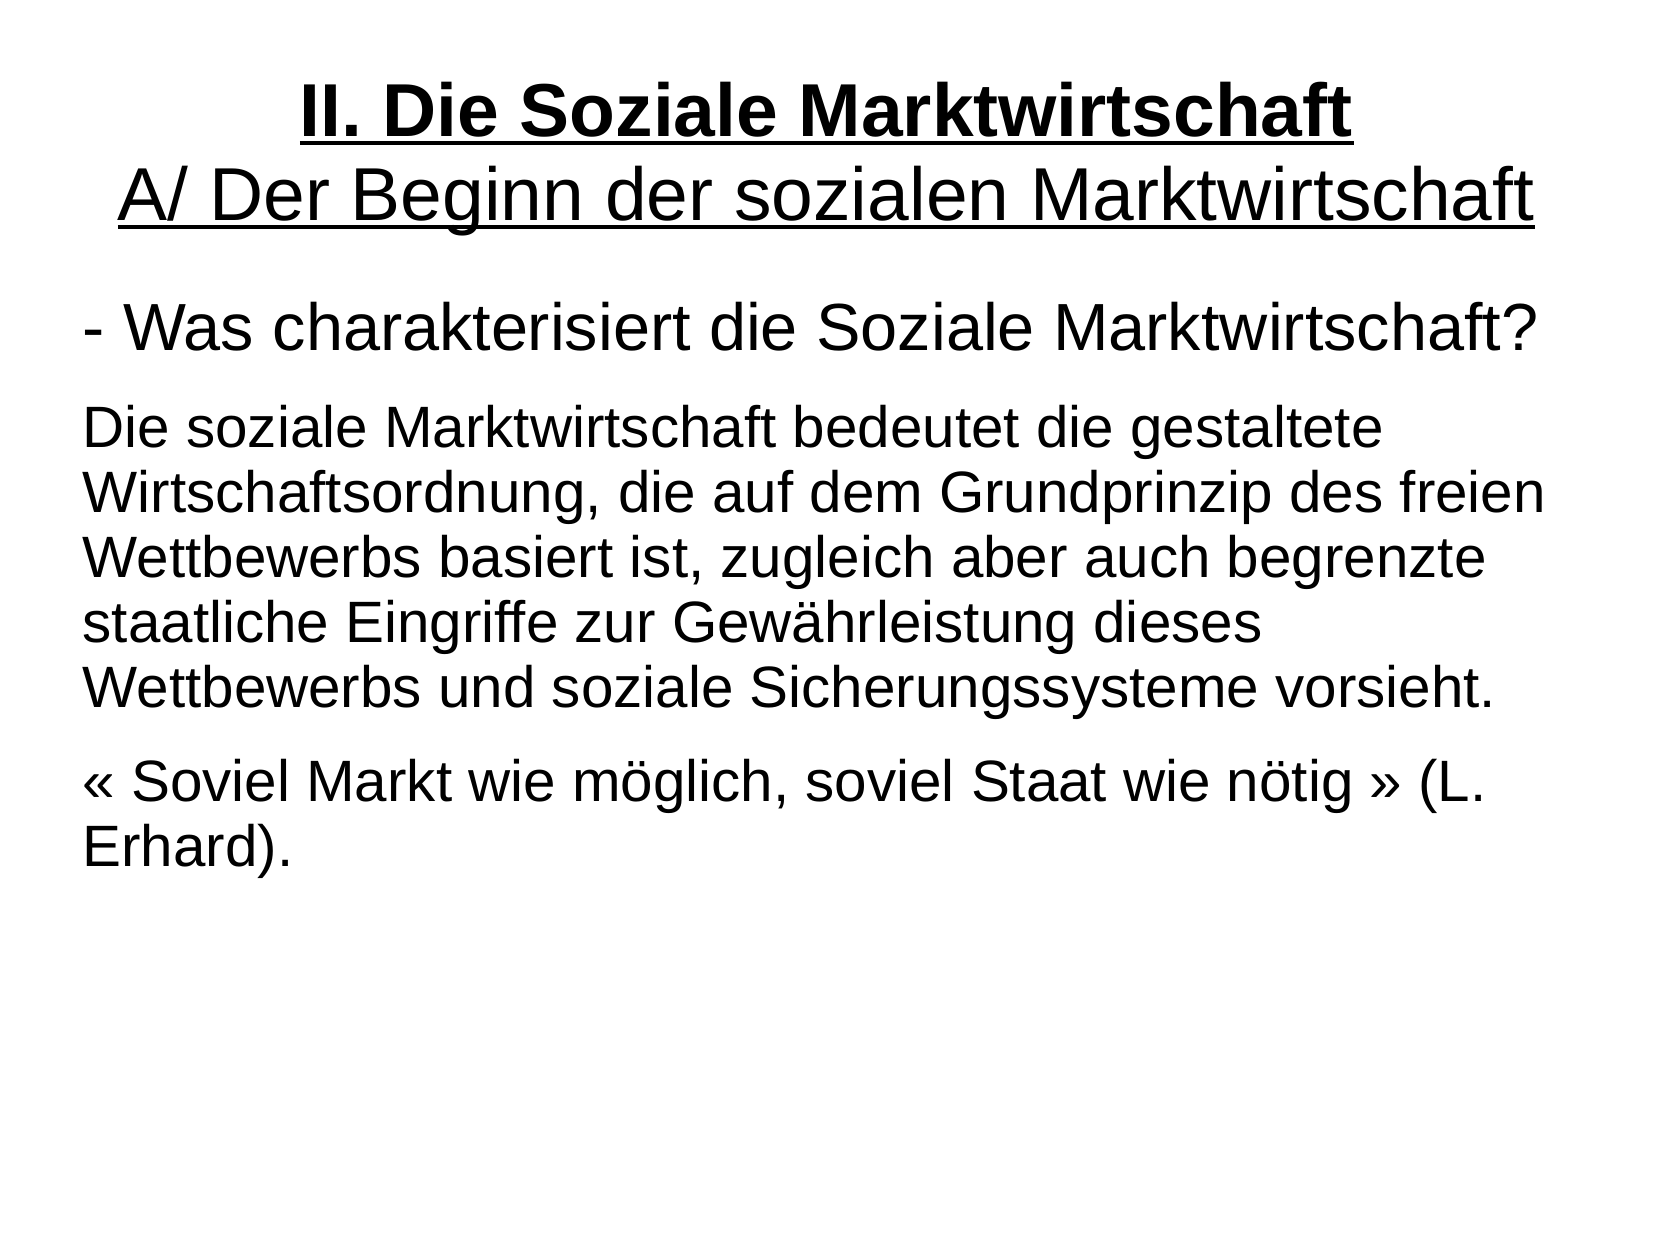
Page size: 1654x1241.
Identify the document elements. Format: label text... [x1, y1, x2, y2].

list - Was charakterisiert die Soziale Marktwirtschaft? Die soziale Marktwirtschaft bedeutet die gestaltete Wirtschaftsordnung, die auf dem Grundprinzip des freien Wettbewerbs basiert ist, zugleich aber auch begrenzte staatliche Eingriffe zur Gewährleistung dieses Wettbewerbs und soziale Sicherungssysteme vorsieht. « Soviel Markt wie möglich, soviel Staat wie nötig » (L. Erhard). [82, 290, 1571, 1109]
title II. Die Soziale Marktwirtschaft A/ Der Beginn der sozialen Marktwirtschaft [82, 49, 1571, 257]
